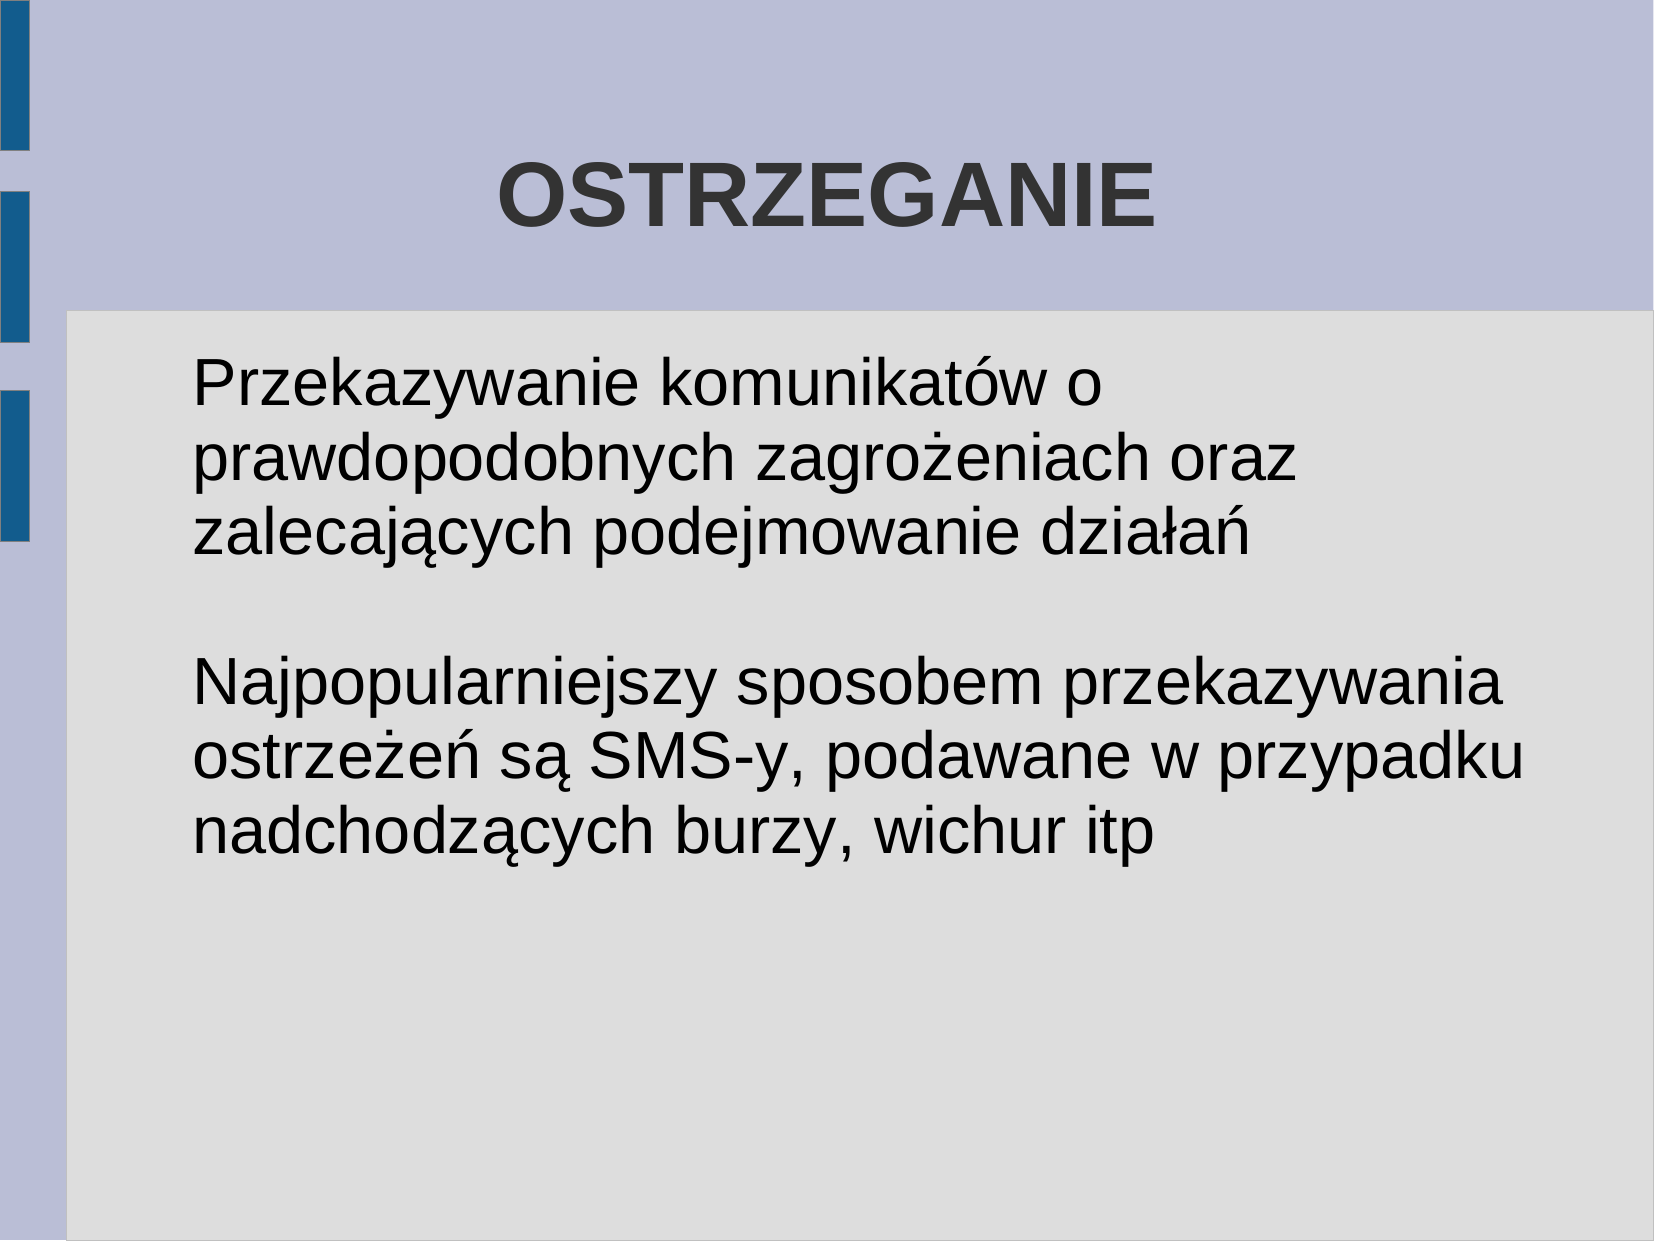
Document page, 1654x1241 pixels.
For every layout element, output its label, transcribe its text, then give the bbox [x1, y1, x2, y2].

title OSTRZEGANIE [121, 91, 1534, 299]
list Przekazywanie komunikatów o prawdopodobnych zagrożeniach oraz zalecających podejmowanie działań Najpopularniejszy sposobem przekazywania ostrzeżeń są SMS-y, podawane w przypadku nadchodzących burzy, wichur itp [121, 344, 1534, 1127]
